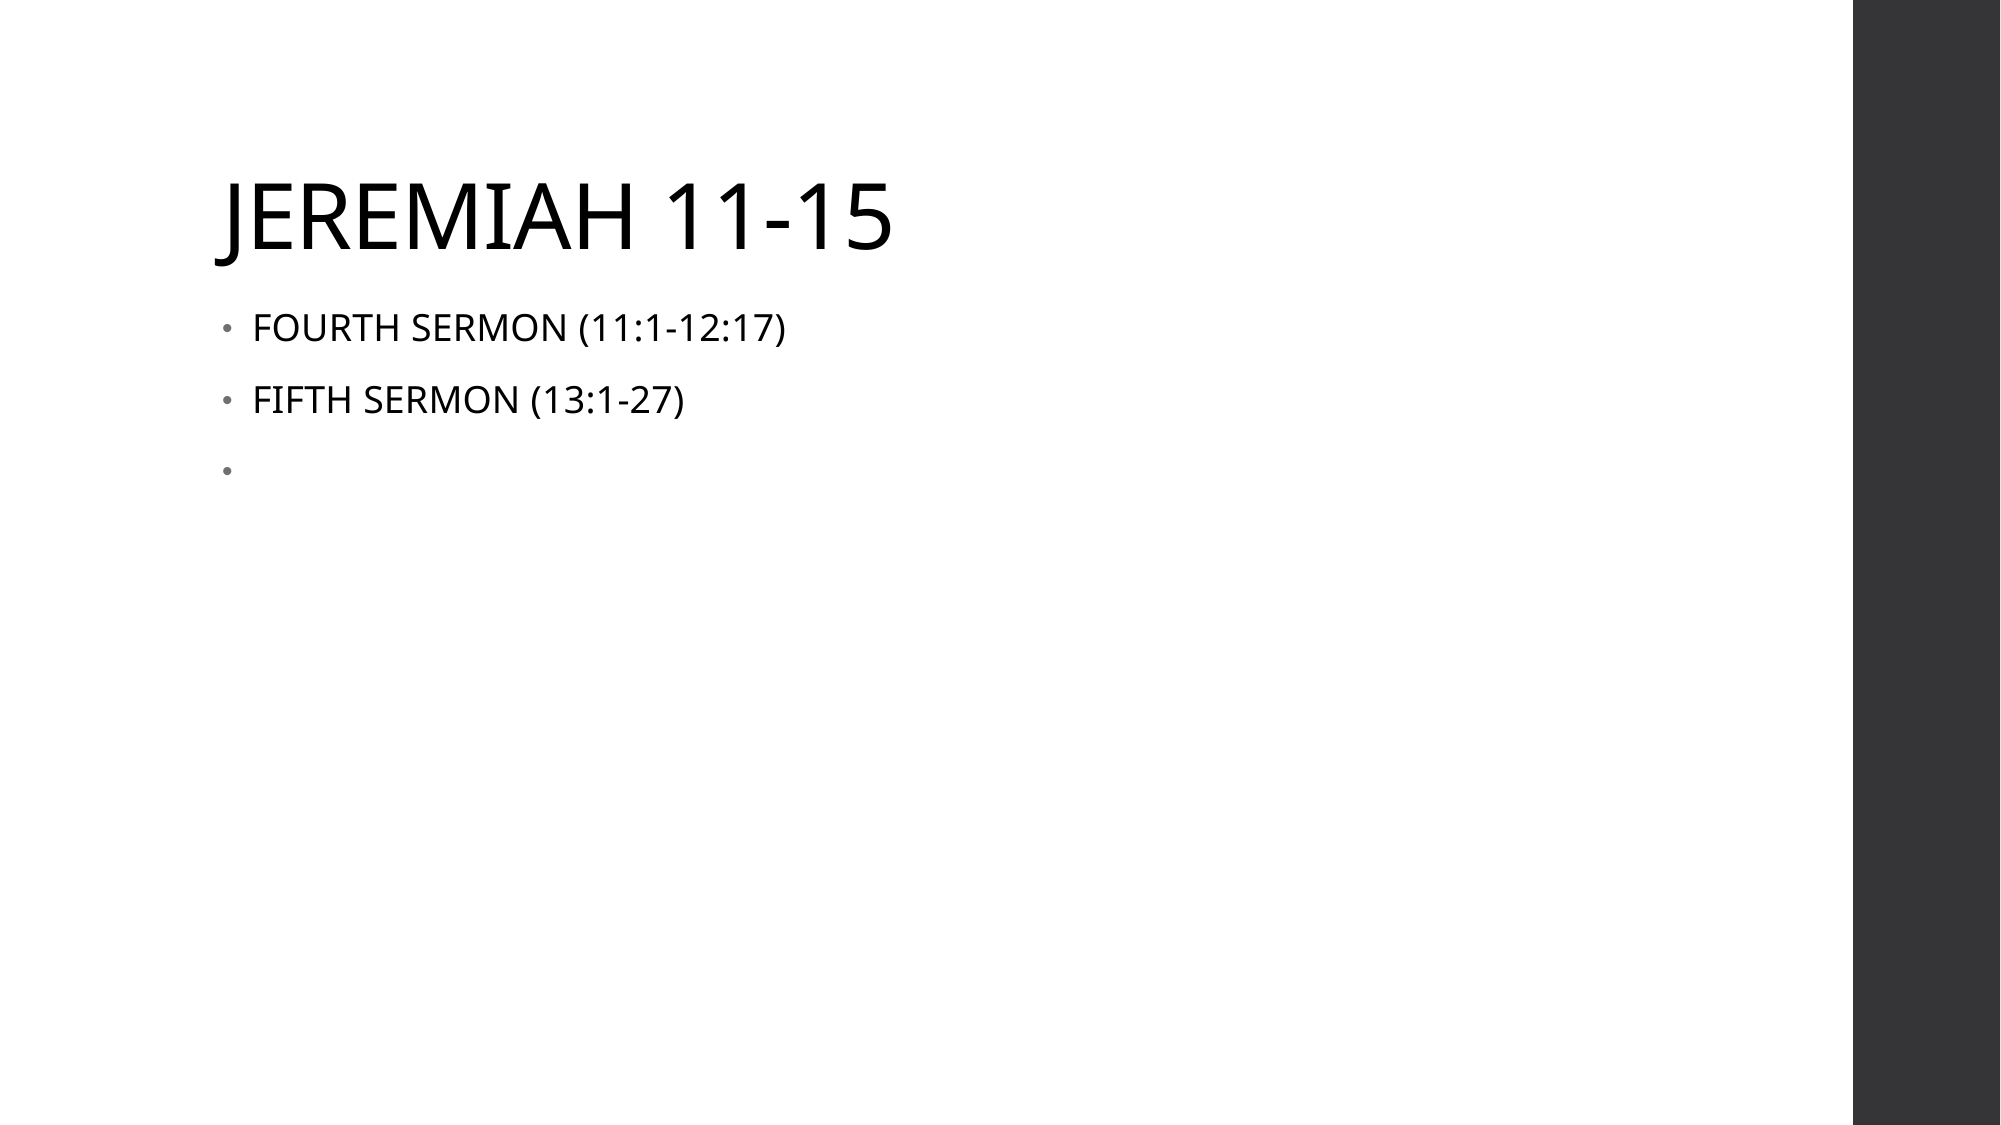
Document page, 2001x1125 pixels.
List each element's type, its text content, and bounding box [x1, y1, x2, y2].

list FOURTH SERMON (11:1-12:17) FIFTH SERMON (13:1-27) [206, 299, 1617, 1014]
title JEREMIAH 11-15 [206, 60, 1797, 278]
